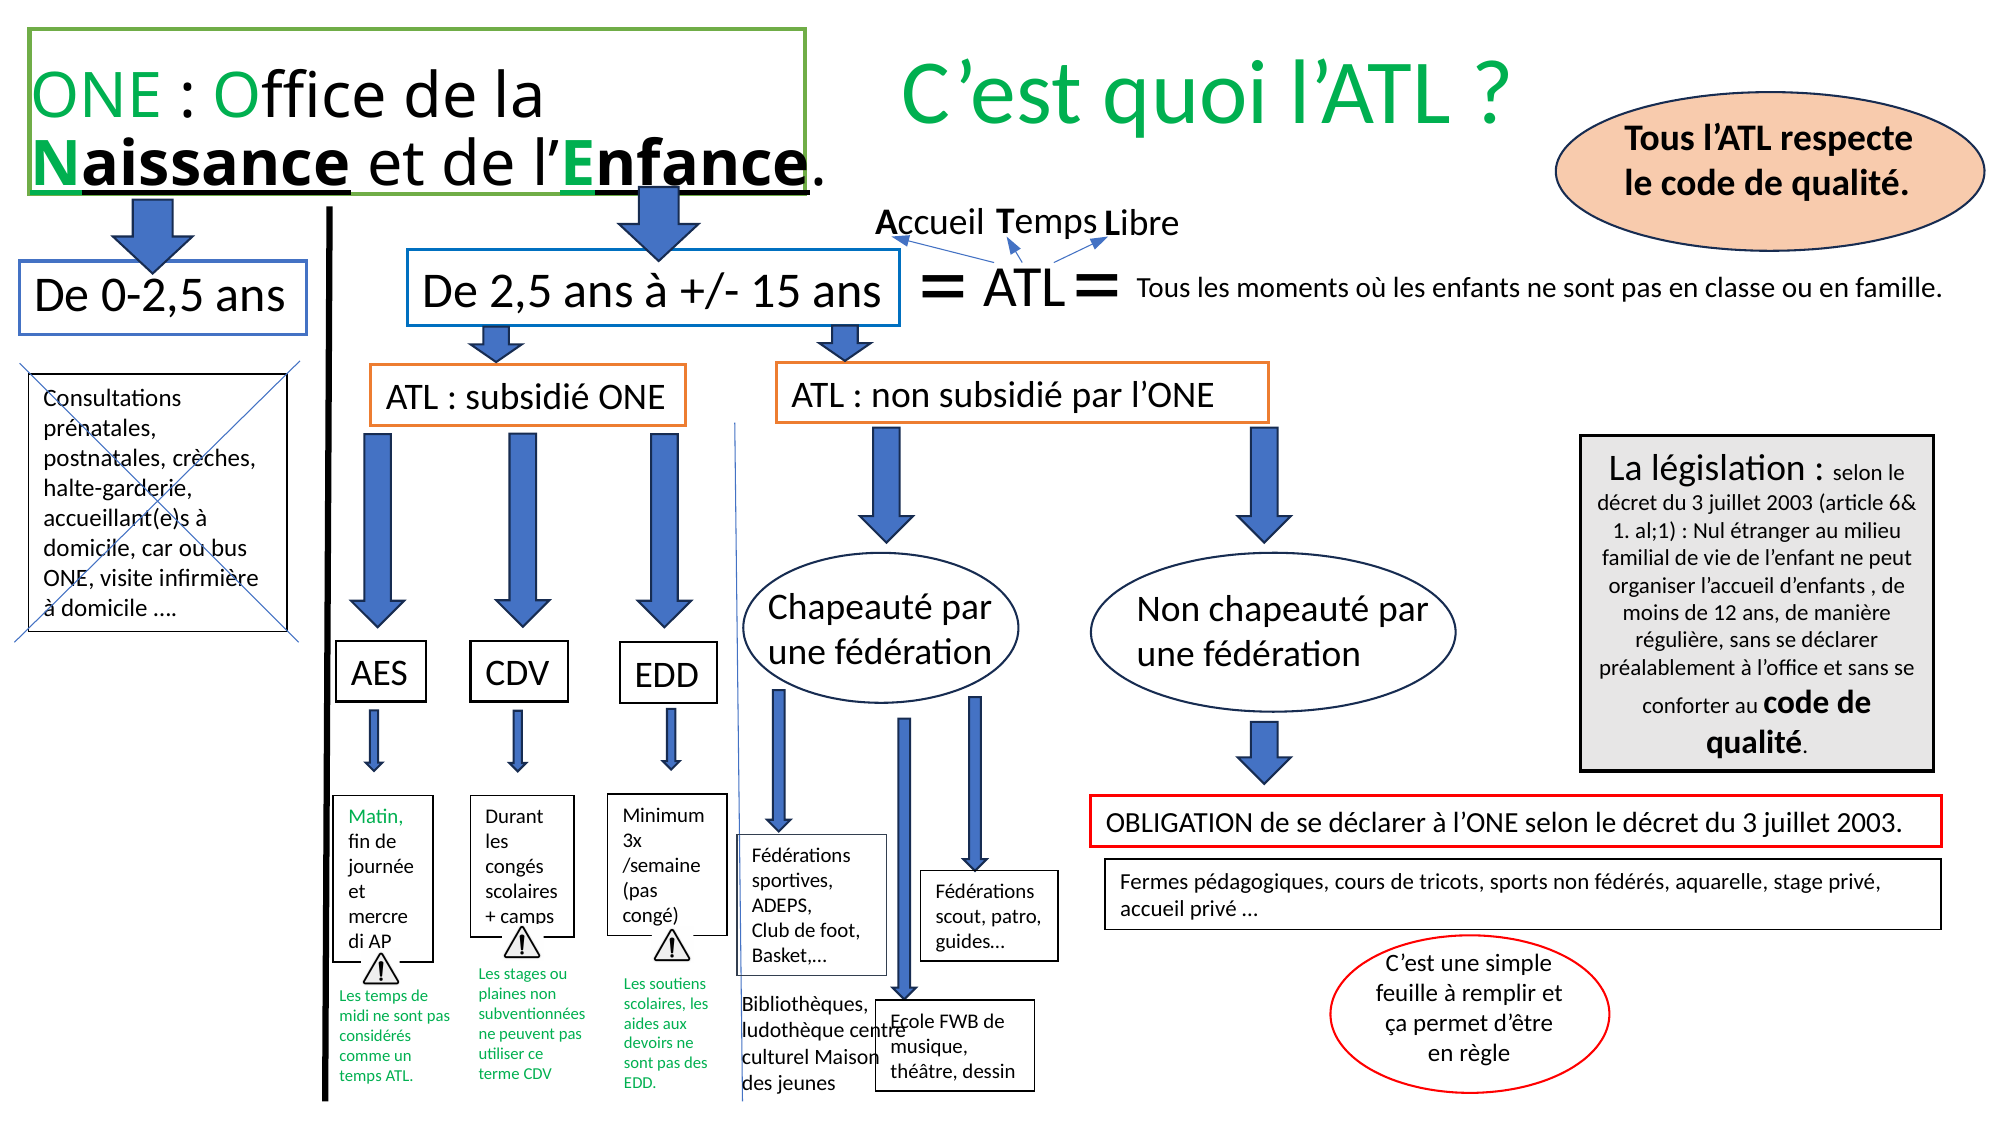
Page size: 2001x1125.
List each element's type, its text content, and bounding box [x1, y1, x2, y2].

text_box [1452, 616, 1456, 648]
text_box Fédérations scout, patro, guides… [920, 870, 1058, 962]
text_box [470, 326, 522, 363]
text_box De 0-2,5 ans [19, 260, 307, 335]
text_box = [1057, 250, 1133, 347]
text_box [783, 681, 978, 703]
text_box Durant les congés scolaires + camps [470, 795, 574, 938]
text_box [1144, 552, 1403, 576]
text_box = [1057, 250, 1076, 259]
text_box Accueil [859, 189, 981, 250]
text_box [1427, 935, 1513, 939]
text_box [112, 199, 193, 274]
text_box OBLIGATION de se déclarer à l’ONE selon le décret du 3 juillet 2003. [1090, 795, 1942, 847]
text_box [365, 710, 383, 772]
text_box Bibliothèques, ludothèque centre culturel Maison des jeunes [726, 982, 922, 1125]
picture [651, 926, 694, 963]
text_box Chapeauté par une fédération [752, 574, 1029, 681]
text_box C’est quoi l’ATL ? [886, 24, 1593, 151]
text_box [898, 718, 911, 982]
text_box [496, 433, 550, 627]
text_box ATL : non subsidié par l’ONE [776, 362, 1269, 423]
text_box Fermes pédagogiques, cours de tricots, sports non fédérés, aquarelle, stage privé, accueil privé … [1105, 858, 1942, 930]
text_box EDD [619, 642, 717, 703]
text_box Consultations prénatales, postnatales, crèches, halte-garderie, accueillant(e)s à domicile, car ou bus ONE, visite infirmière à domicile …. [28, 503, 286, 632]
text_box Fédérations sportives, ADEPS, Club de foot, Basket,… [736, 834, 887, 976]
text_box [819, 325, 871, 361]
text_box Les temps de midi ne sont pas considérés comme un temps ATL. [324, 977, 470, 1094]
text_box Tous l’ATL respecte le code de qualité. [1609, 105, 1945, 212]
text_box La législation : selon le décret du 3 juillet 2003 (article 6& 1. al;1) : Nul étranger au milieu familial de vie de l’enfant ne peut organiser l’accueil d’enfants , de moins de 12 ans, de manière régulière, sans se déclarer préalablement à l’office et sans se conforter au code de qualité. [1580, 435, 1934, 771]
text_box Non chapeauté par une fédération [1121, 576, 1452, 683]
text_box Libre [1089, 190, 1197, 251]
text_box [743, 601, 752, 655]
text_box = [951, 250, 969, 255]
text_box [767, 690, 791, 832]
text_box [1383, 1076, 1557, 1093]
text_box [1555, 119, 1985, 251]
text_box [785, 552, 977, 574]
text_box Tous les moments où les enfants ne sont pas en classe ou en famille. [1133, 260, 1972, 312]
text_box CDV [470, 640, 568, 702]
text_box Consultations prénatales, postnatales, crèches, halte-garderie, accueillant(e)s à domicile, car ou bus ONE, visite infirmière à domicile …. [28, 374, 155, 627]
text_box Minimum 3x /semaine (pas congé) [607, 793, 728, 936]
text_box [351, 434, 405, 628]
text_box [618, 187, 699, 262]
text_box Temps [981, 188, 1114, 250]
text_box Consultations prénatales, postnatales, crèches, halte-garderie, accueillant(e)s à domicile, car ou bus ONE, visite infirmière à domicile …. [160, 376, 287, 628]
text_box [1581, 966, 1610, 1062]
text_box [1237, 721, 1291, 784]
text_box Les soutiens scolaires, les aides aux devoirs ne sont pas des EDD. [608, 965, 725, 1102]
text_box C’est une simple feuille à remplir et ça permet d’être en règle [1357, 939, 1581, 1076]
text_box [963, 697, 987, 870]
text_box [1090, 588, 1121, 676]
text_box [509, 710, 527, 772]
text_box [859, 427, 913, 543]
text_box [637, 434, 692, 628]
text_box ONE : Office de la Naissance et de l’Enfance. [15, 19, 846, 207]
picture [502, 924, 544, 955]
text_box Les stages ou plaines non subventionnées ne peuvent pas utiliser ce terme CDV [463, 955, 603, 1092]
text_box ATL [969, 250, 1057, 327]
text_box ATL : subsidié ONE [370, 364, 686, 426]
text_box = [903, 250, 978, 348]
text_box [662, 708, 680, 770]
text_box [1132, 683, 1414, 712]
text_box [1653, 92, 1888, 105]
text_box De 2,5 ans à +/- 15 ans [407, 249, 900, 326]
text_box Ecole FWB de musique, théâtre, dessin [922, 999, 1035, 1091]
text_box Matin, fin de journée et mercredi AP [333, 795, 433, 963]
text_box [1237, 427, 1291, 543]
text_box AES [335, 640, 426, 702]
text_box Consultations prénatales, postnatales, crèches, halte-garderie, accueillant(e)s à domicile, car ou bus ONE, visite infirmière à domicile …. [32, 373, 285, 499]
text_box [1330, 967, 1357, 1061]
picture [361, 948, 400, 977]
